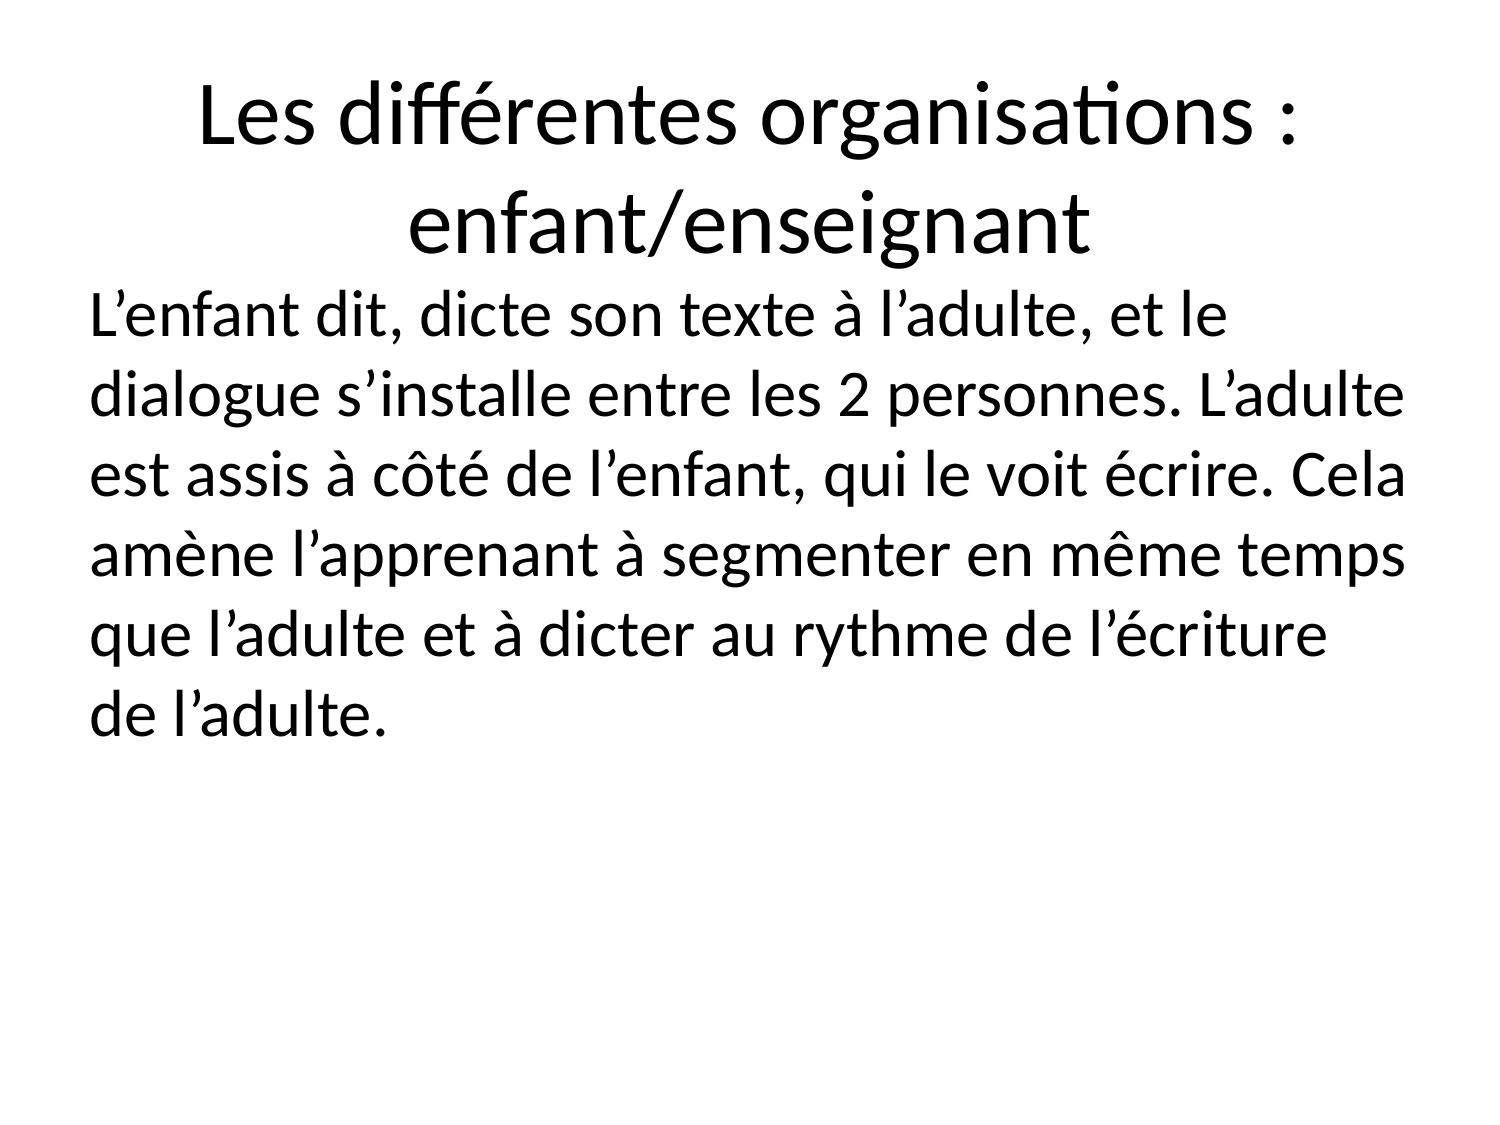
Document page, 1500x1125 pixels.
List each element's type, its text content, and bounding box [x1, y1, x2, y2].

title Les différentes organisations : enfant/enseignant [75, 45, 1425, 233]
list L’enfant dit, dicte son texte à l’adulte, et le dialogue s’installe entre les 2 personnes. L’adulte est assis à côté de l’enfant, qui le voit écrire. Cela amène l’apprenant à segmenter en même temps que l’adulte et à dicter au rythme de l’écriture de l’adulte. [75, 262, 1425, 1005]
